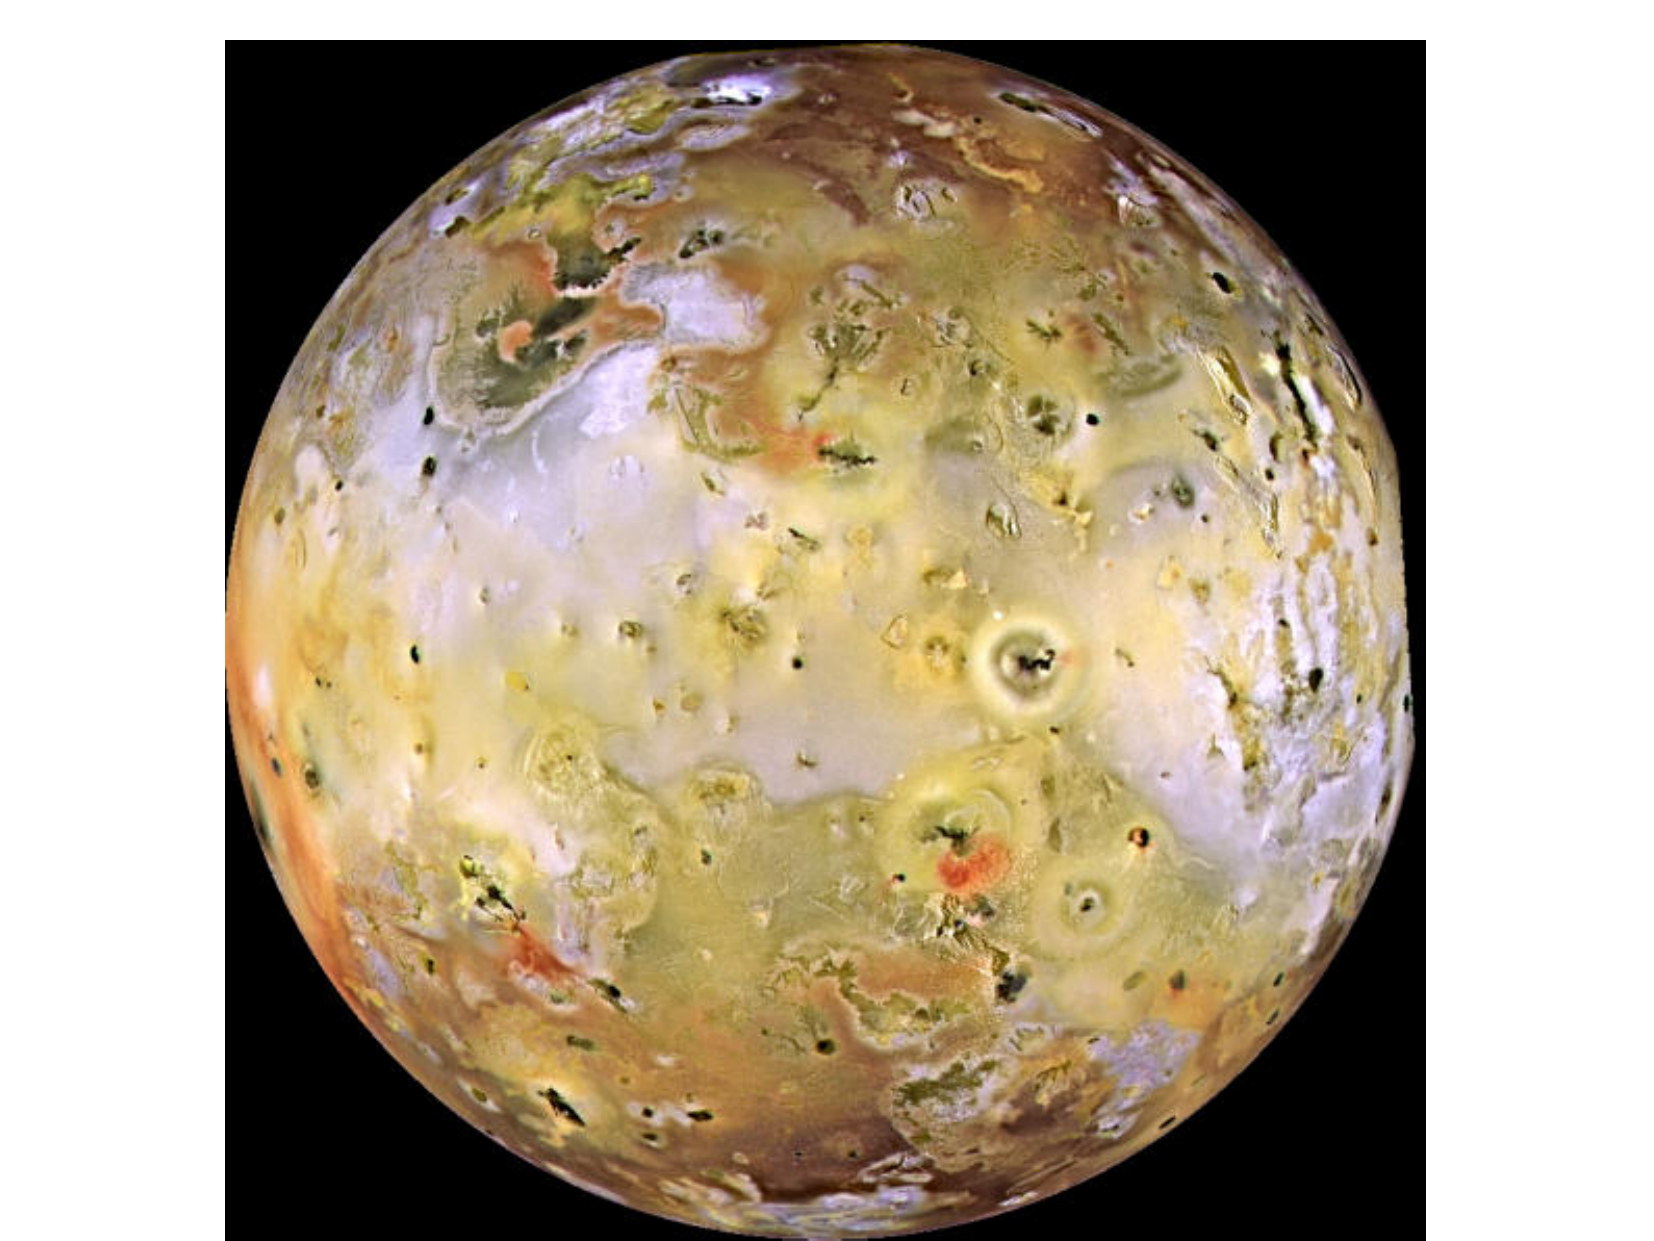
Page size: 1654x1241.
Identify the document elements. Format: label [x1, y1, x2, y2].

picture [225, 40, 1426, 1241]
